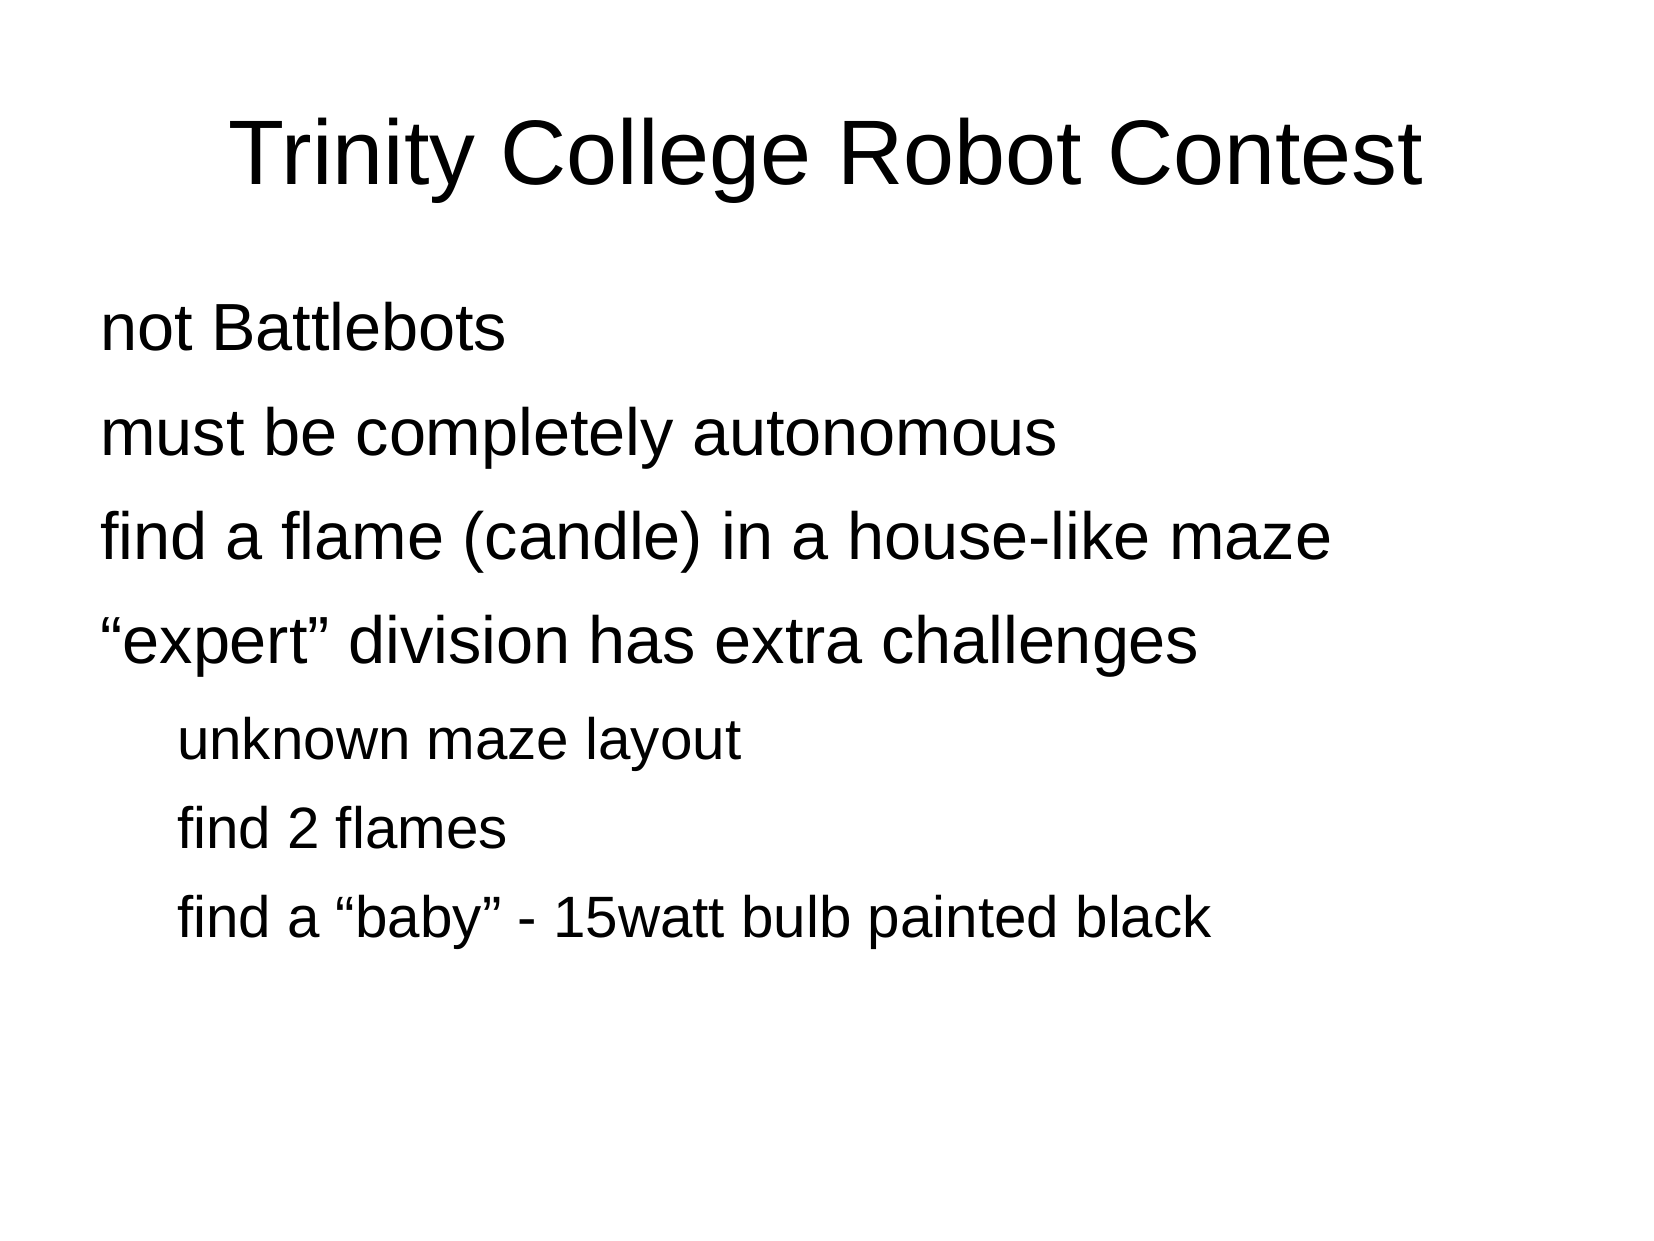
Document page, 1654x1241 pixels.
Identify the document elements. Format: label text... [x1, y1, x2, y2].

title Trinity College Robot Contest [82, 49, 1571, 257]
list not Battlebots must be completely autonomous find a flame (candle) in a house-like maze “expert” division has extra challenges unknown maze layout find 2 flames find a “baby” - 15watt bulb painted black [82, 290, 1571, 1113]
